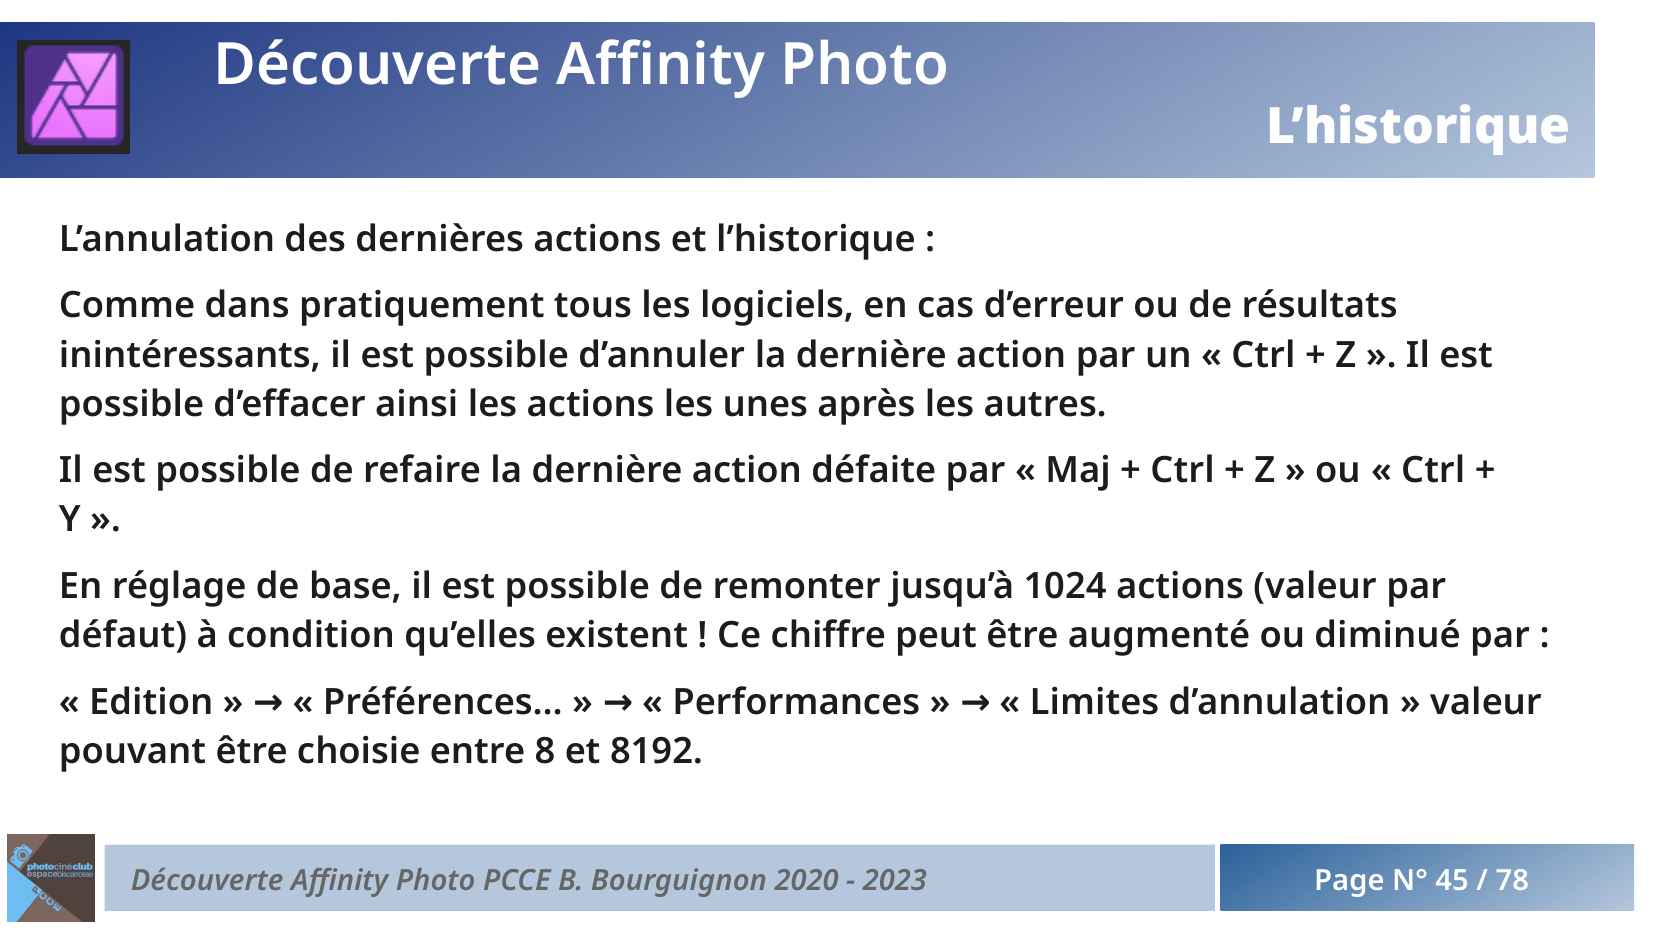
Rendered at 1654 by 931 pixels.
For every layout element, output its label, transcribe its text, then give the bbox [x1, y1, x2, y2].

picture [17, 40, 130, 154]
picture [7, 834, 95, 922]
title L’historique [874, 47, 1571, 158]
list L’annulation des dernières actions et l’historique : Comme dans pratiquement tous les logiciels, en cas d’erreur ou de résultats inintéressants, il est possible d’annuler la dernière action par un « Ctrl + Z ». Il est possible d’effacer ainsi les actions les unes après les autres. Il est possible de refaire la dernière action défaite par « Maj + Ctrl + Z » ou « Ctrl + Y ». En réglage de base, il est possible de remonter jusqu’à 1024 actions (valeur par défaut) à condition qu’elles existent ! Ce chiffre peut être augmenté ou diminué par : « Edition » → « Préférences... » → « Performances » → « Limites d’annulation » valeur pouvant être choisie entre 8 et 8192. [59, 212, 1565, 820]
